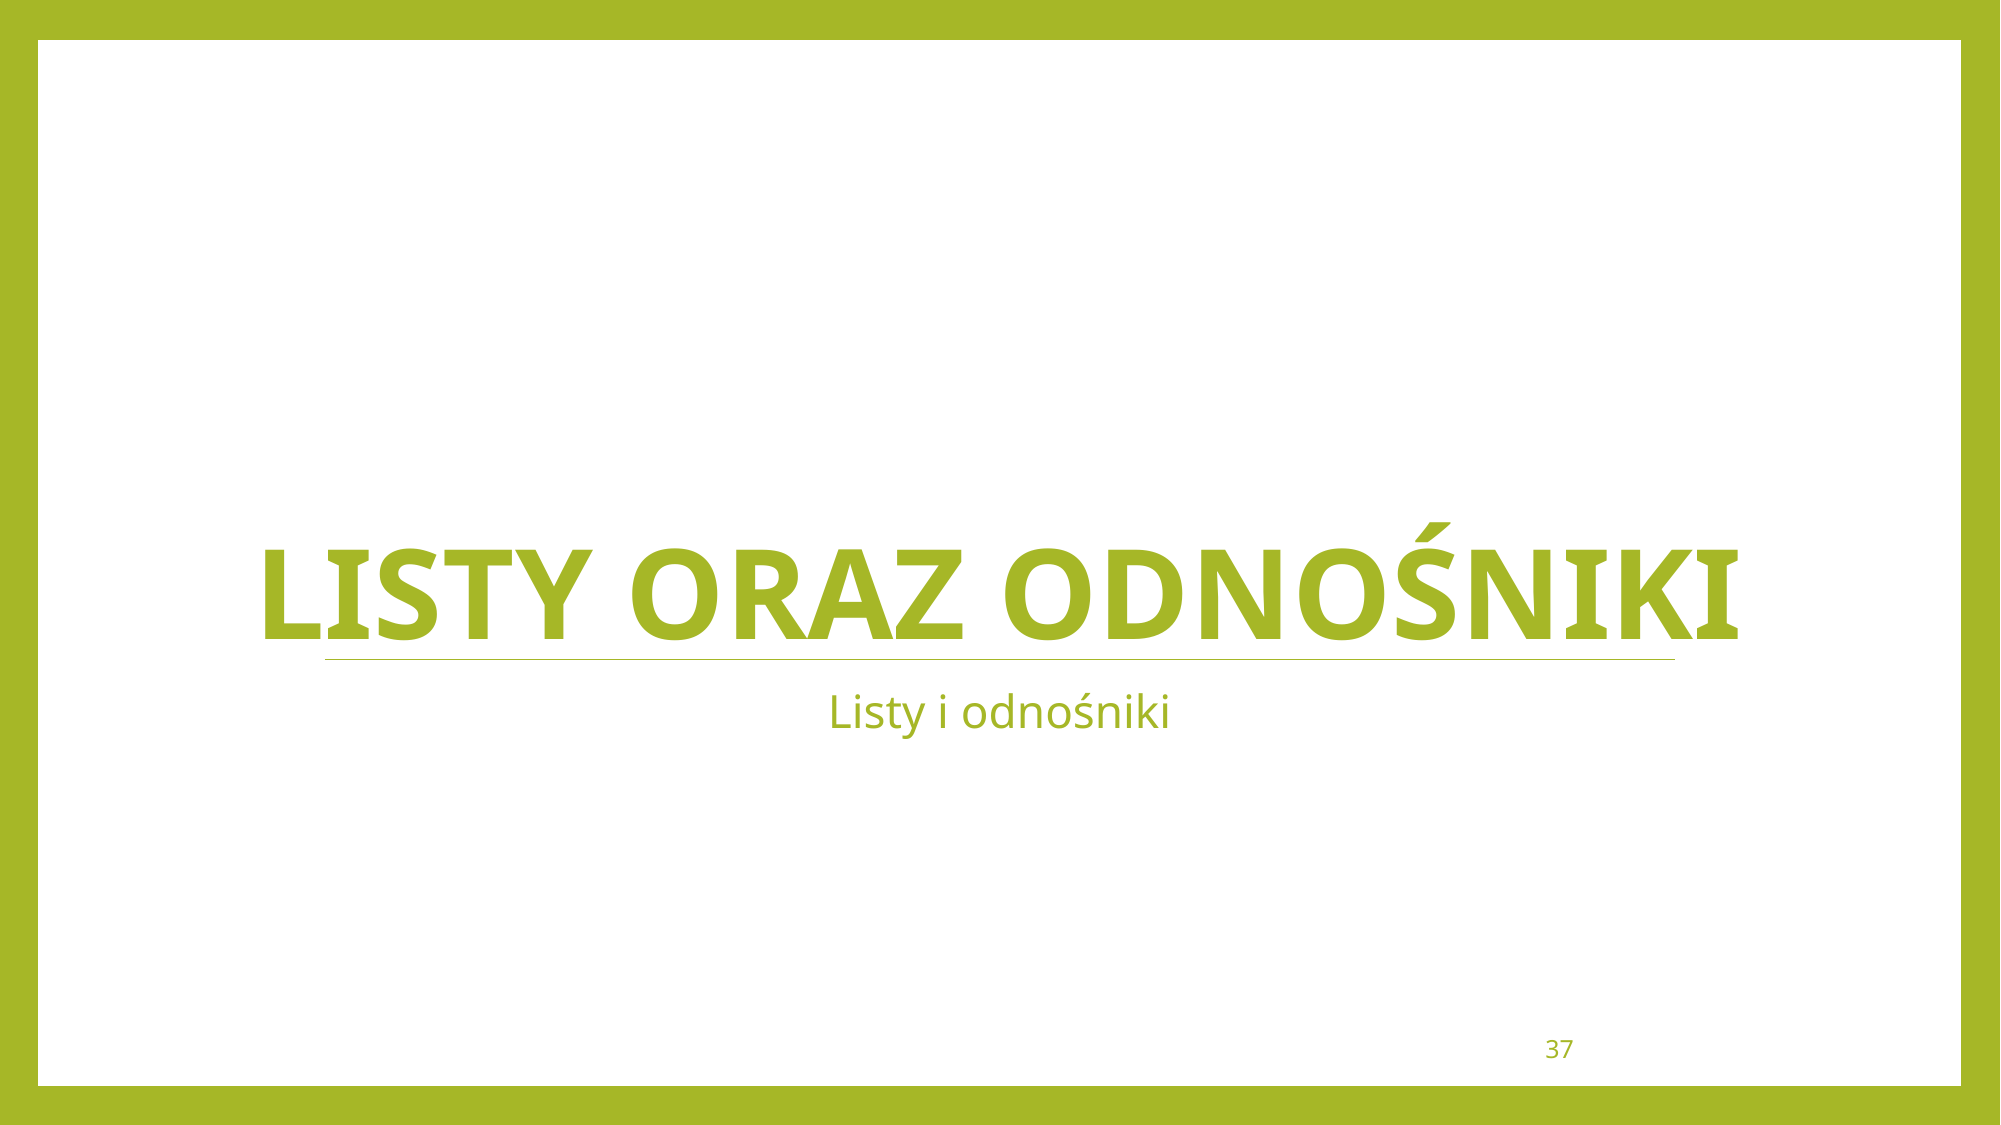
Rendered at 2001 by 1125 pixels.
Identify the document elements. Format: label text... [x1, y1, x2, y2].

list Listy i odnośniki [280, 681, 1720, 906]
title Listy oraz odnośniki [181, 192, 1817, 673]
text_box [1530, 1020, 1811, 1081]
